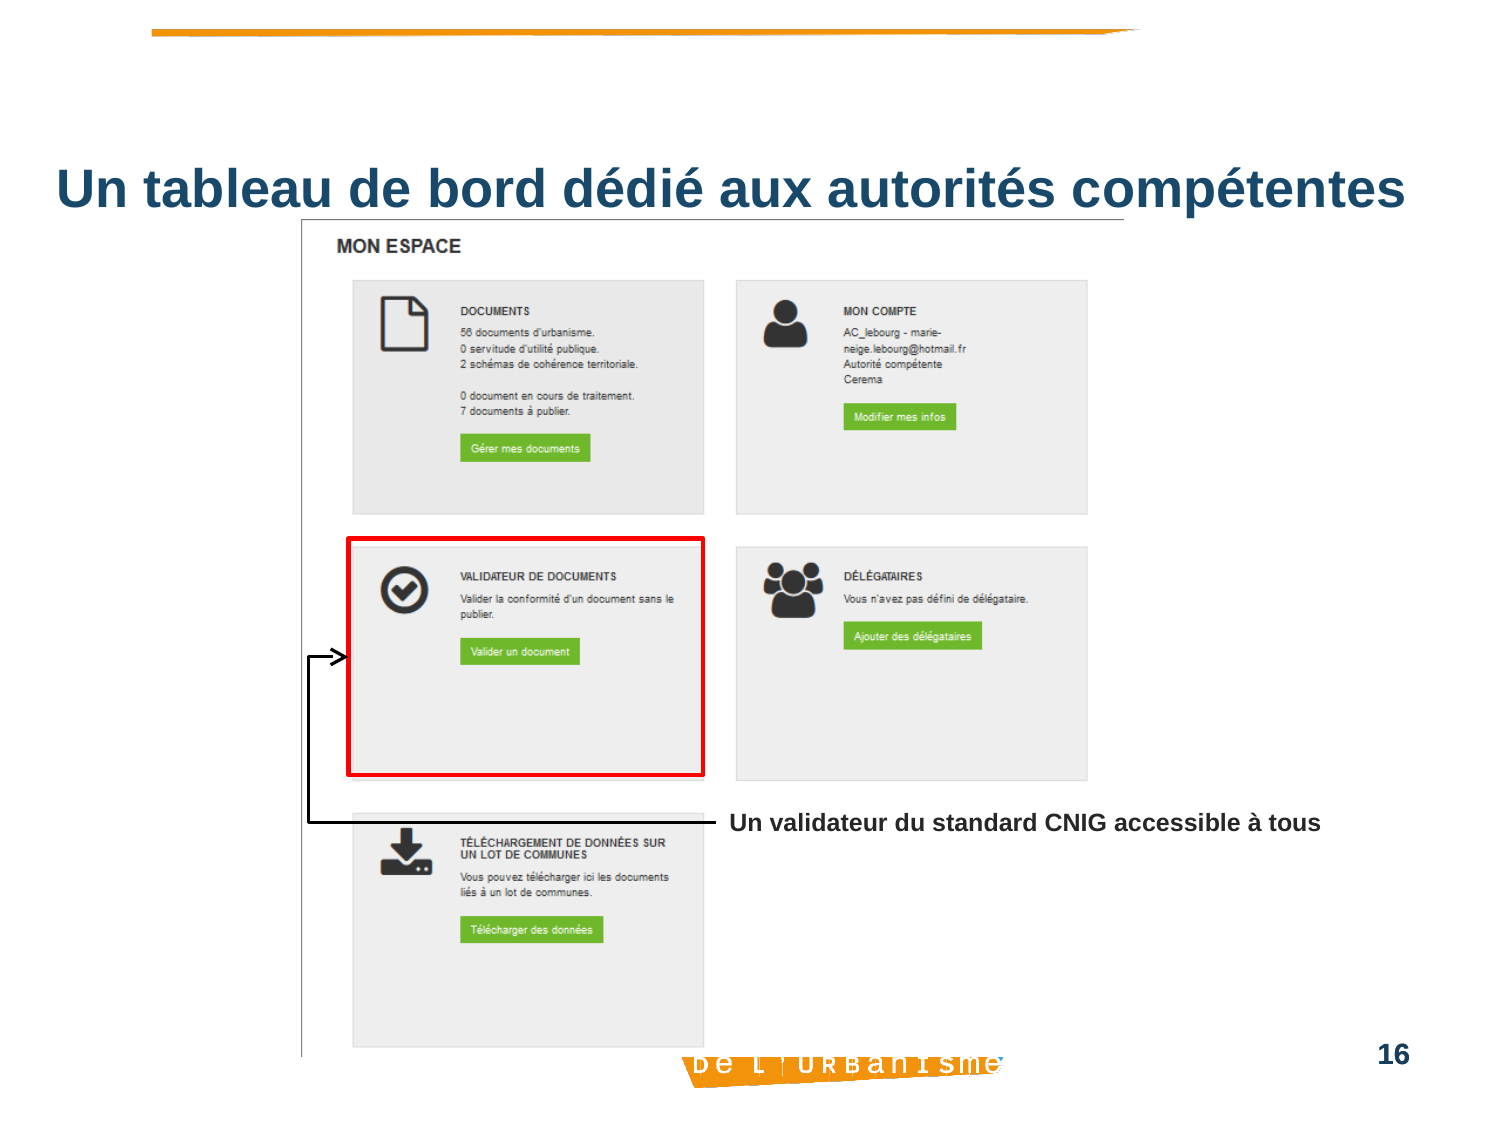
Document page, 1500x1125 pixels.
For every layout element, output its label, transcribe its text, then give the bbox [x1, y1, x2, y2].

text_box <numéro> [1249, 1026, 1426, 1081]
title Un tableau de bord dédié aux autorités compétentes [41, 104, 1459, 268]
picture [301, 268, 1124, 1125]
text_box Un validateur du standard CNIG accessible à tous [714, 798, 1403, 848]
